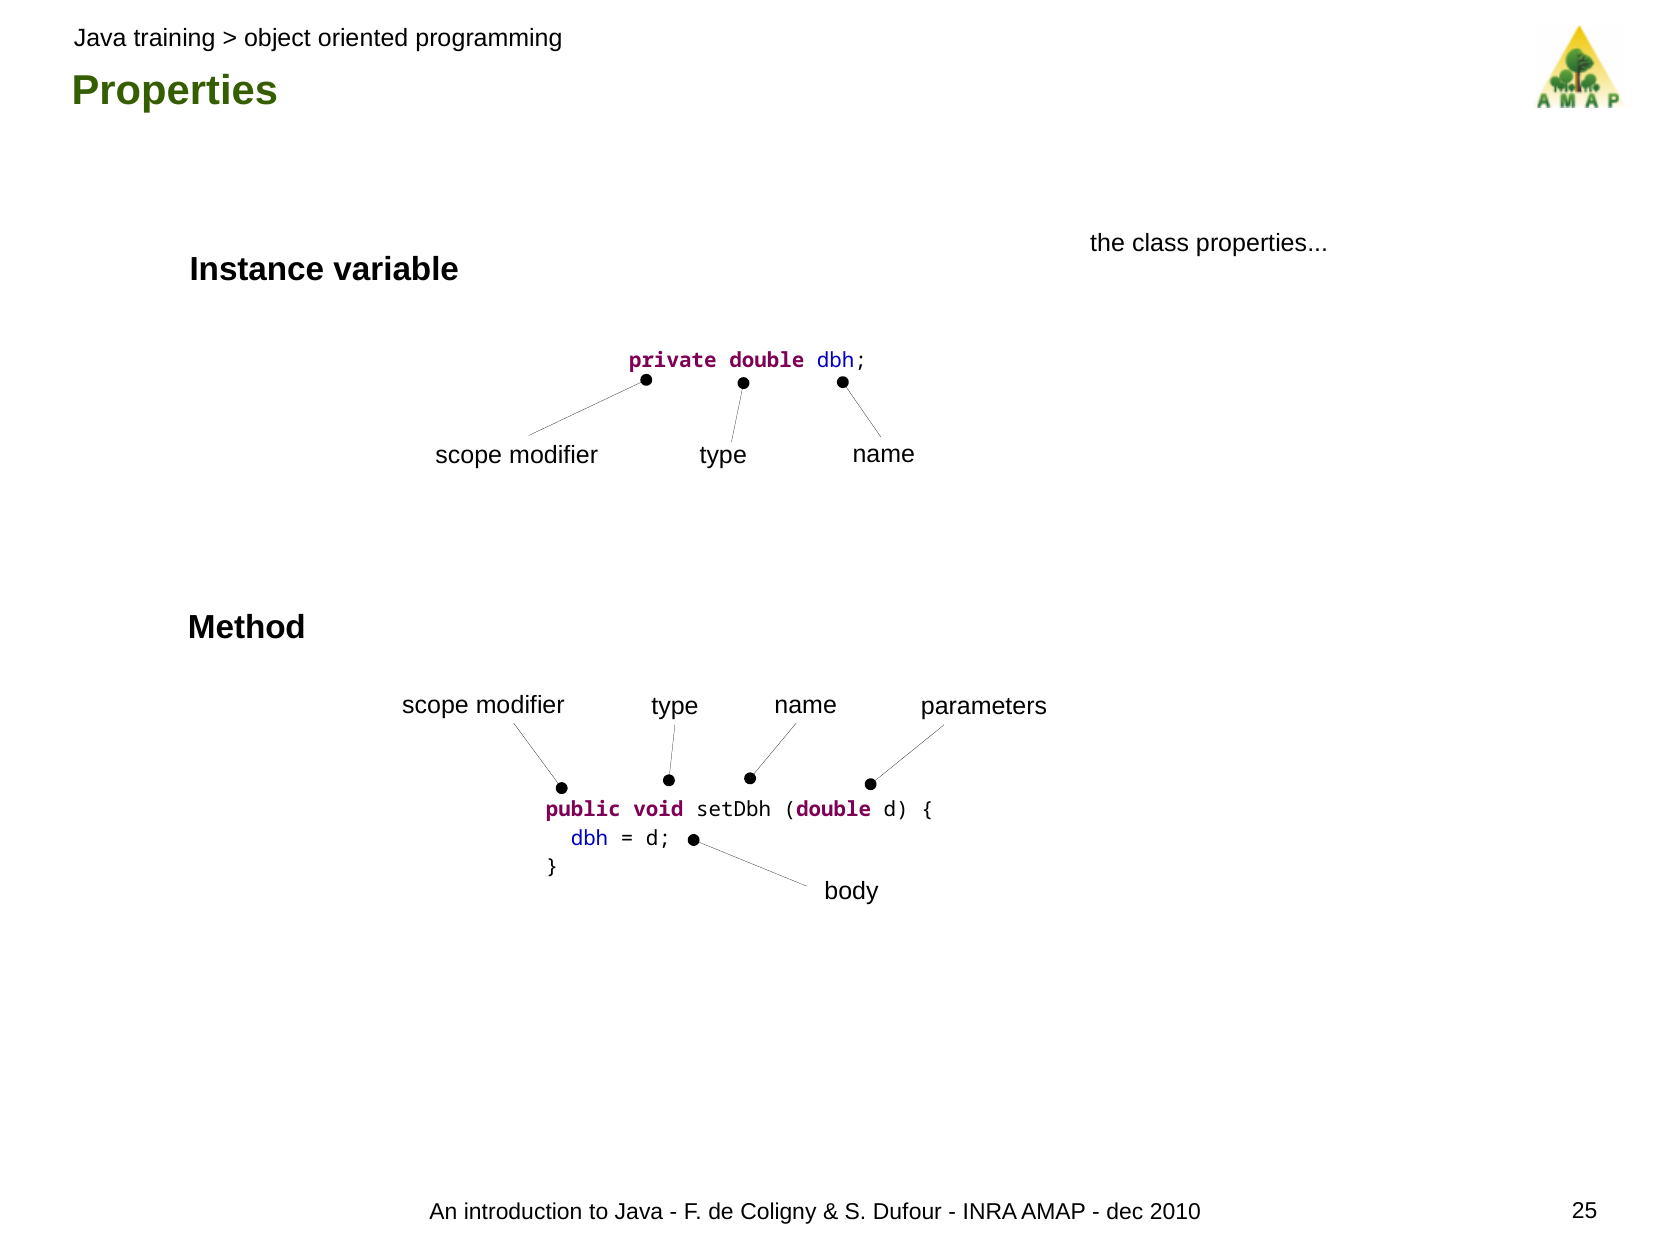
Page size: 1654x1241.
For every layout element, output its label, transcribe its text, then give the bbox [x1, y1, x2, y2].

text_box Java training > object oriented programming [59, 16, 1004, 60]
text_box private double dbh; [614, 337, 882, 378]
text_box Method [173, 601, 587, 675]
text_box type [684, 433, 890, 477]
text_box the class properties... [1075, 221, 1453, 264]
text_box name [837, 432, 1053, 475]
text_box Instance variable [174, 243, 677, 317]
text_box scope modifier [387, 683, 607, 727]
text_box Properties [56, 59, 1120, 121]
picture [1533, 25, 1627, 108]
text_box body [809, 869, 965, 913]
text_box type [636, 684, 752, 728]
text_box scope modifier [420, 433, 640, 477]
text_box public void setDbh (double d) { dbh = d; } [531, 787, 949, 875]
text_box parameters [906, 684, 1159, 728]
text_box name [759, 683, 887, 726]
